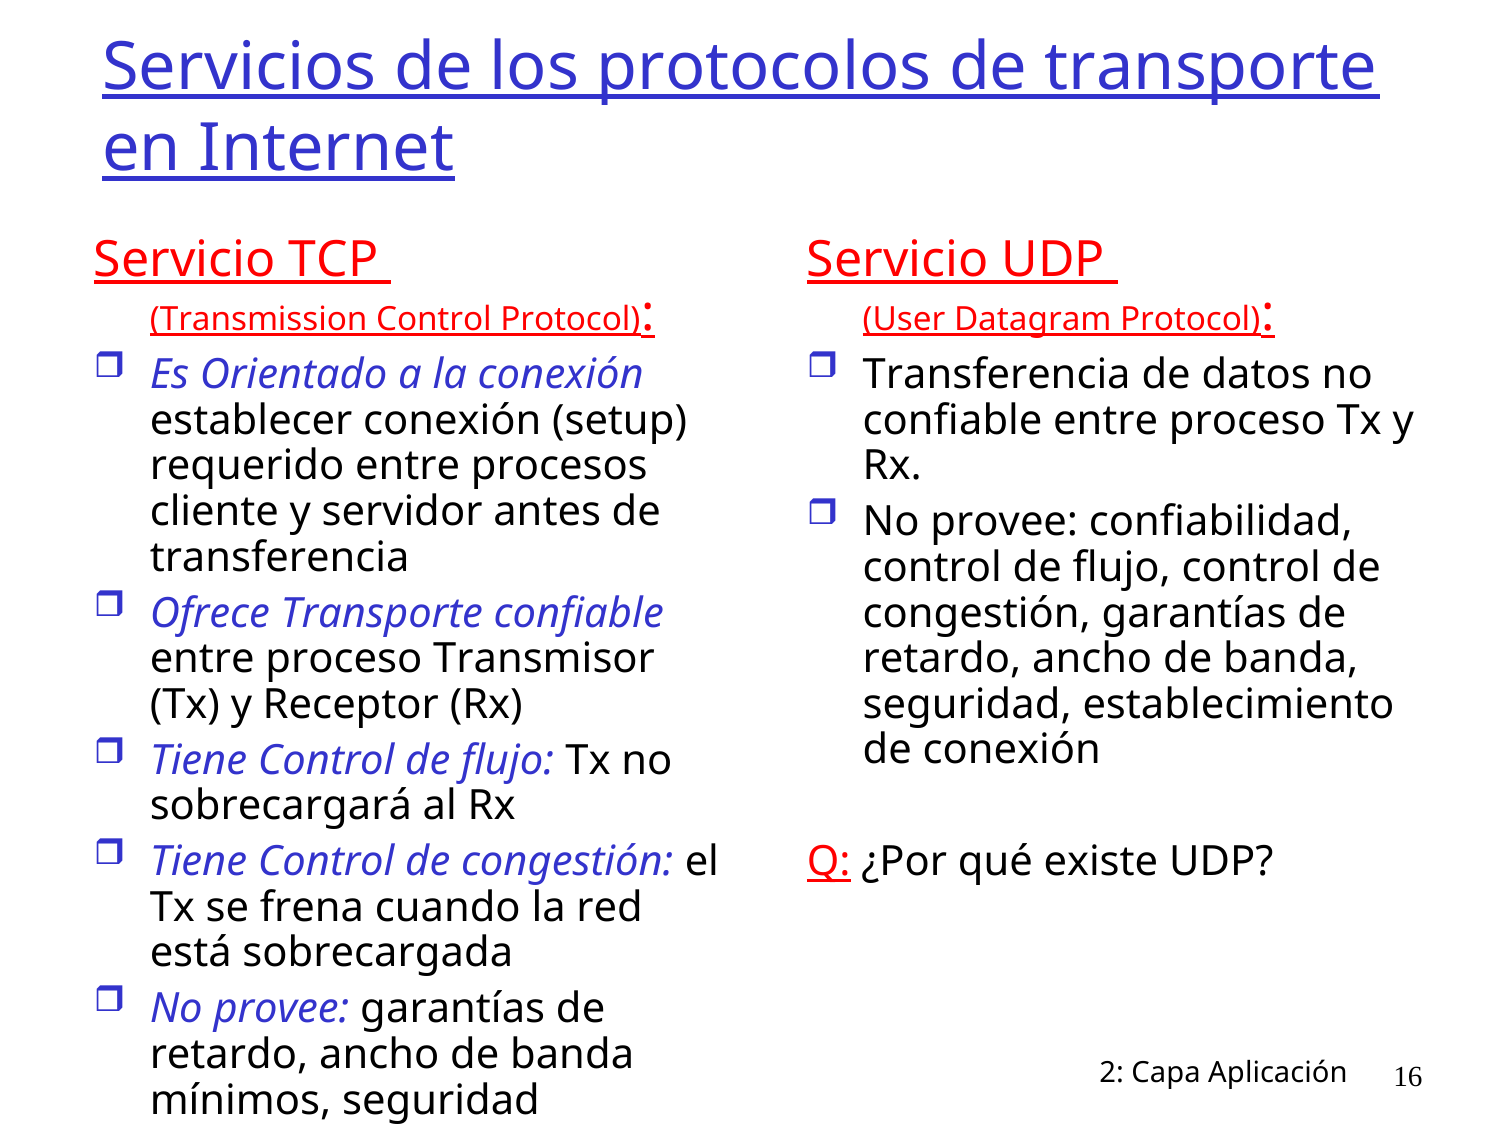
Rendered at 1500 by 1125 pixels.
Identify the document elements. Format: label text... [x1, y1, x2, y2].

list Servicio UDP (User Datagram Protocol): Transferencia de datos no confiable entre proceso Tx y Rx. No provee: confiabilidad, control de flujo, control de congestión, garantías de retardo, ancho de banda, seguridad, establecimiento de conexión Q: ¿Por qué existe UDP? [792, 224, 1464, 1066]
title Servicios de los protocolos de transporte en Internet [87, 15, 1463, 196]
list Servicio TCP (Transmission Control Protocol): Es Orientado a la conexión establecer conexión (setup) requerido entre procesos cliente y servidor antes de transferencia Ofrece Transporte confiable entre proceso Transmisor (Tx) y Receptor (Rx) Tiene Control de flujo: Tx no sobrecargará al Rx Tiene Control de congestión: el Tx se frena cuando la red está sobrecargada No provee: garantías de retardo, ancho de banda mínimos, seguridad [79, 224, 751, 1066]
